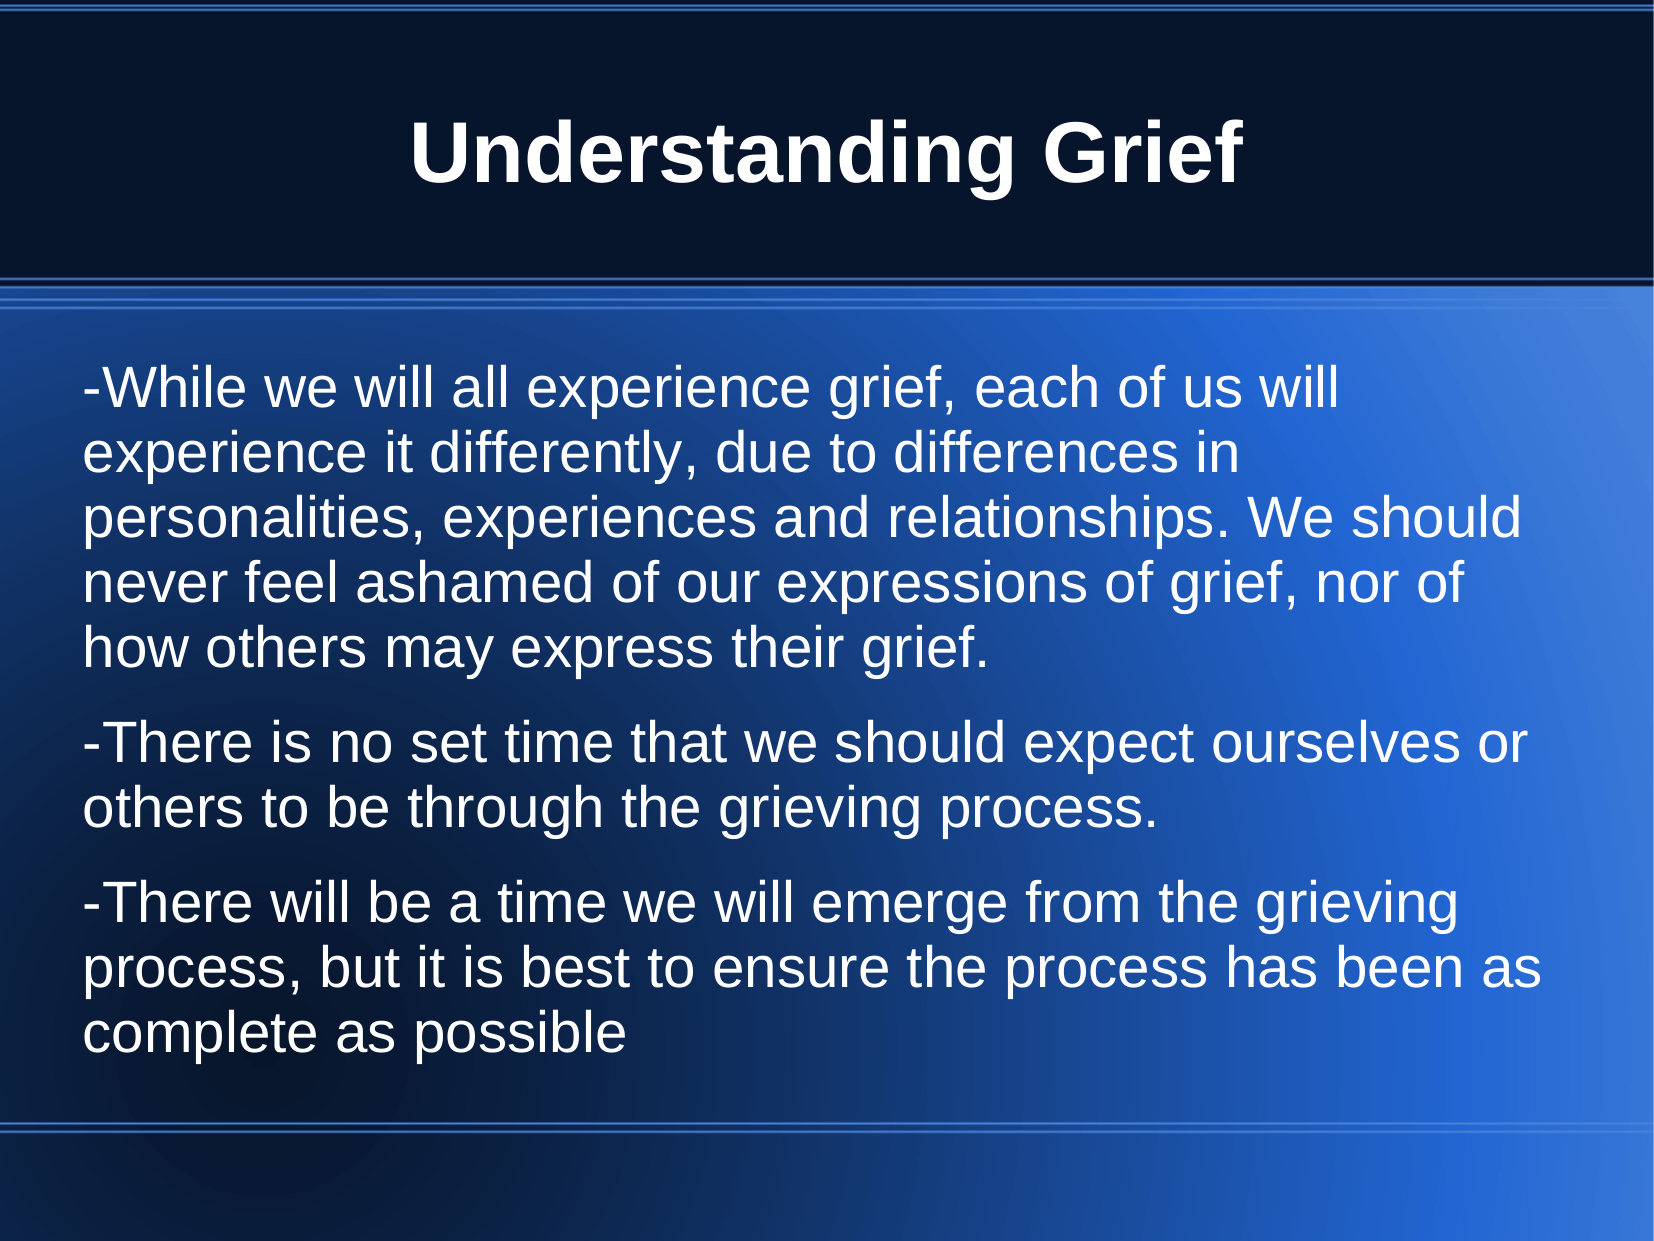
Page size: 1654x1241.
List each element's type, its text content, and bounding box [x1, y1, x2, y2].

title Understanding Grief [82, 49, 1571, 257]
list -While we will all experience grief, each of us will experience it differently, due to differences in personalities, experiences and relationships. We should never feel ashamed of our expressions of grief, nor of how others may express their grief. -There is no set time that we should expect ourselves or others to be through the grieving process. -There will be a time we will emerge from the grieving process, but it is best to ensure the process has been as complete as possible [82, 355, 1571, 1063]
picture [0, 0, 1654, 1241]
